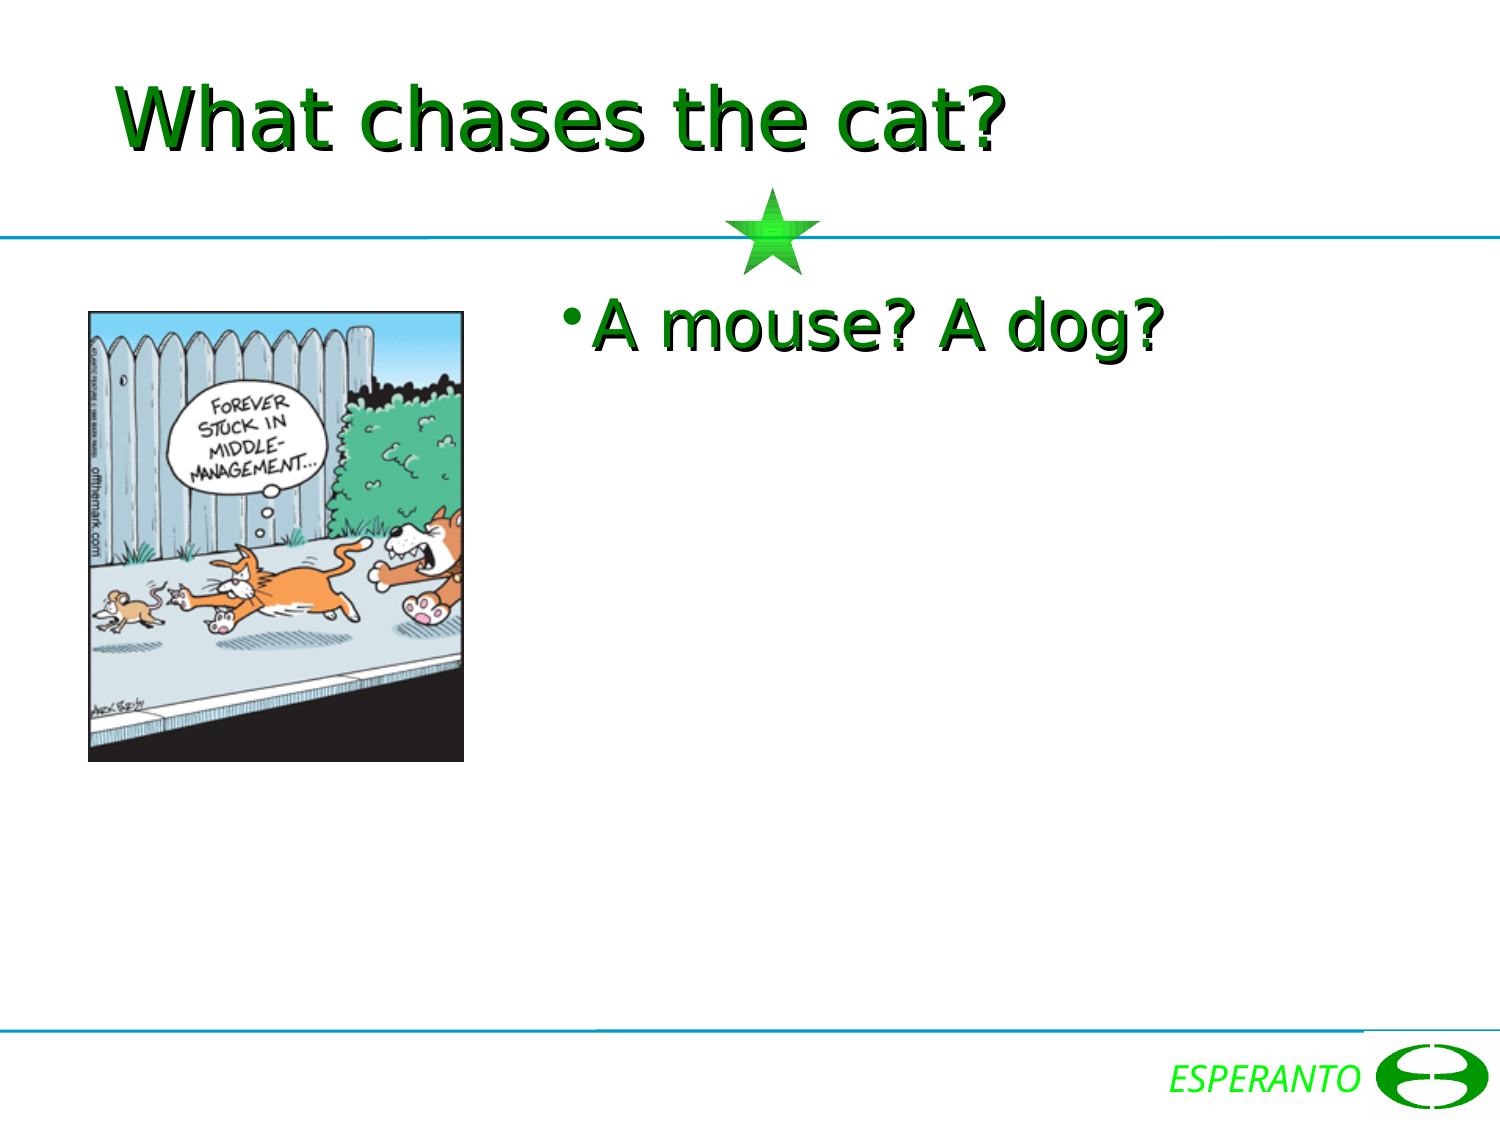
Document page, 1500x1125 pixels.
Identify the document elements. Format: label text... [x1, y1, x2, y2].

list A mouse? A dog? [561, 299, 1448, 1043]
picture [1364, 1032, 1500, 1122]
picture [88, 311, 464, 762]
title What chases the cat? [112, 5, 1448, 244]
